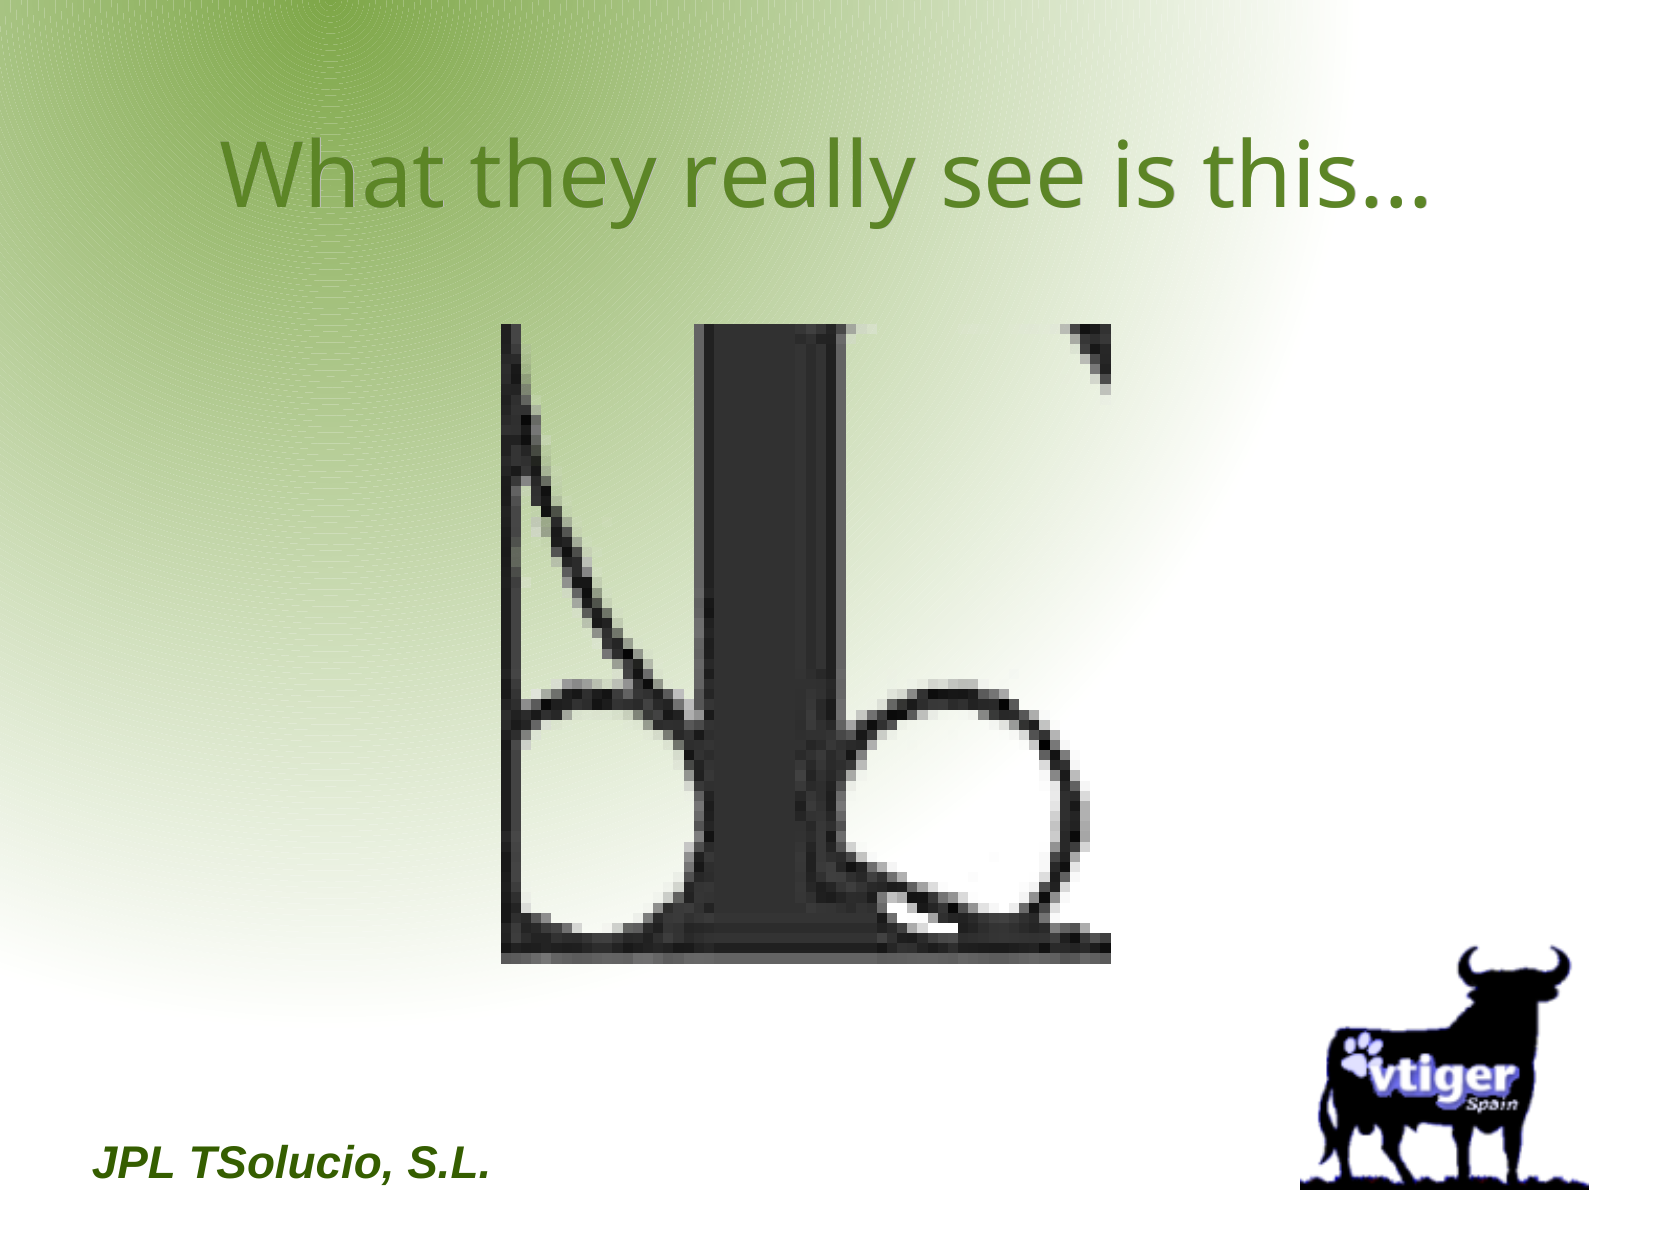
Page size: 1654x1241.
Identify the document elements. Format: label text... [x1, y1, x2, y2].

picture [501, 324, 1111, 964]
title What they really see is this... [0, 118, 1654, 226]
picture [1300, 939, 1589, 1190]
